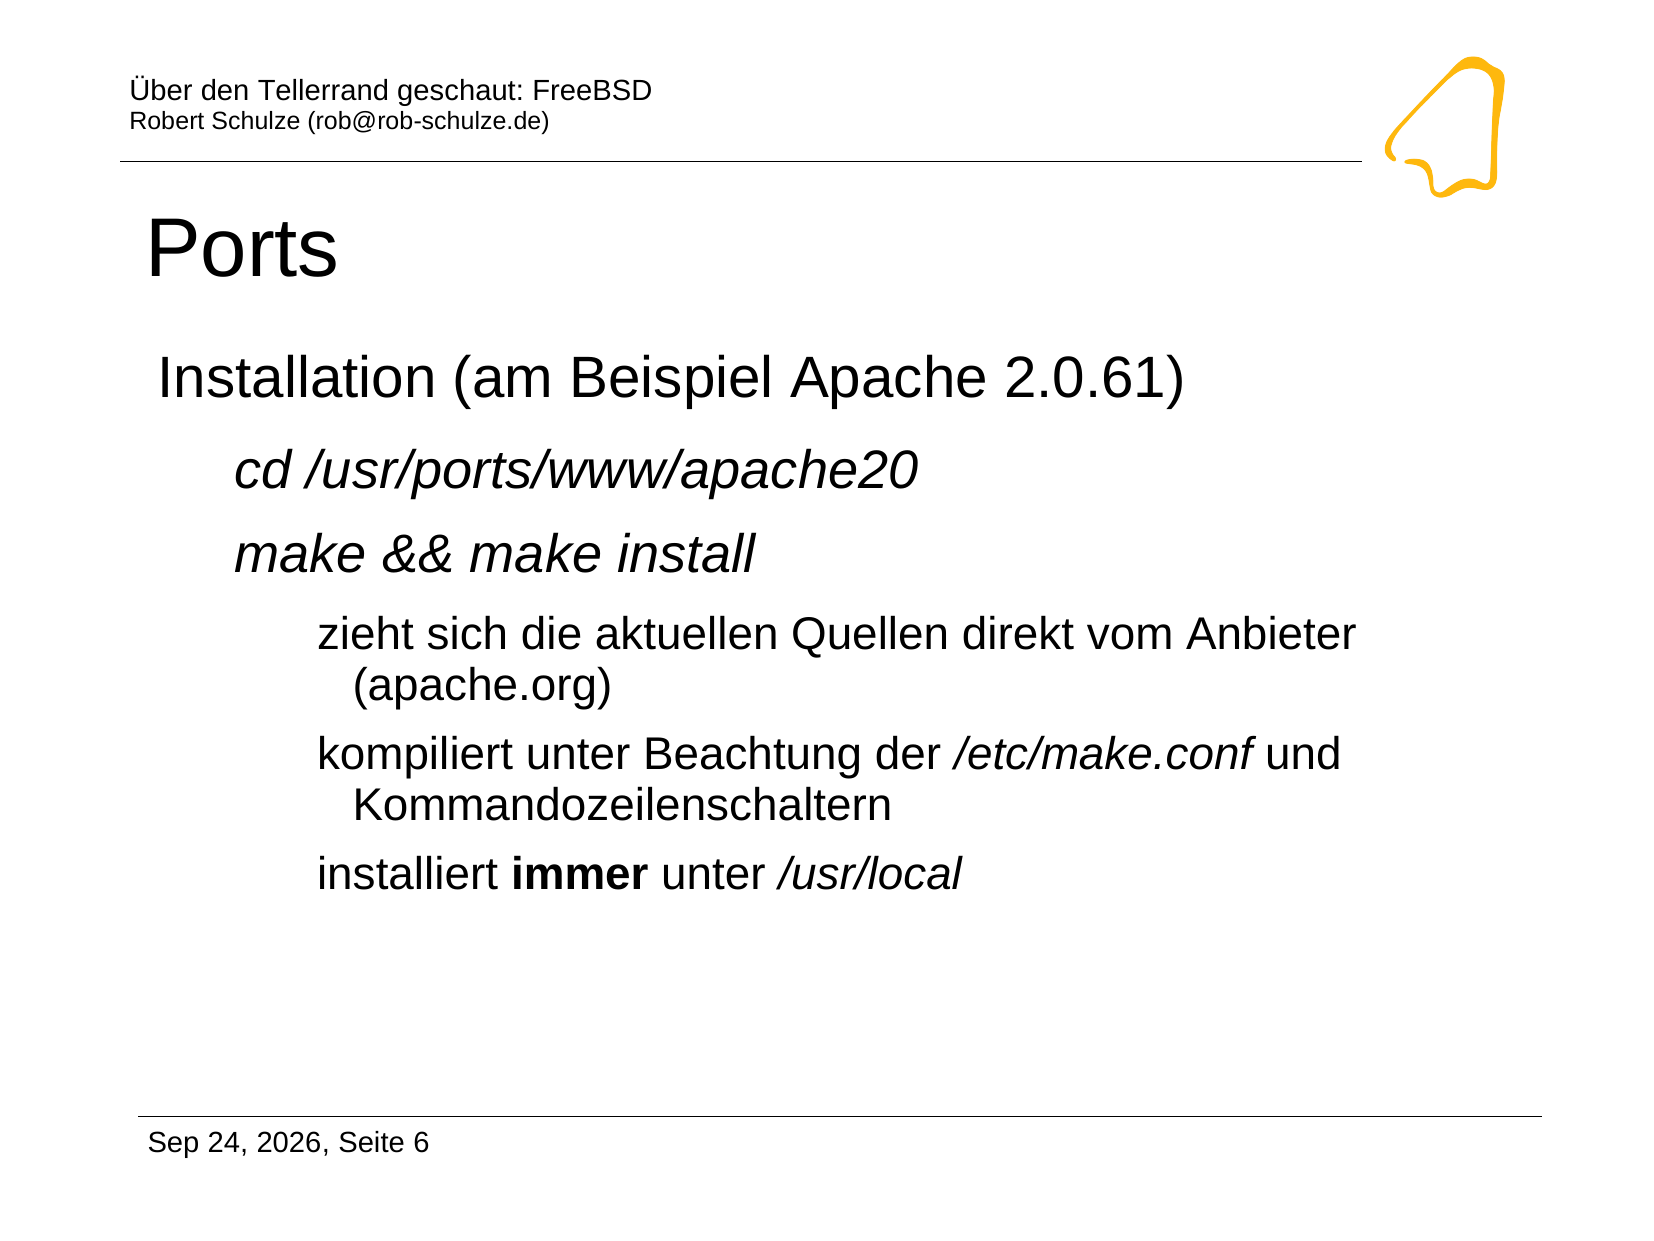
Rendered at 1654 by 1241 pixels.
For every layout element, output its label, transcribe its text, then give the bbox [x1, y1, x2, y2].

title Ports [145, 186, 1390, 310]
list Installation (am Beispiel Apache 2.0.61) cd /usr/ports/www/apache20 make && make install zieht sich die aktuellen Quellen direkt vom Anbieter (apache.org) kompiliert unter Beachtung der /etc/make.conf und Kommandozeilenschaltern installiert immer unter /usr/local [139, 344, 1552, 1087]
picture [1350, 29, 1540, 224]
